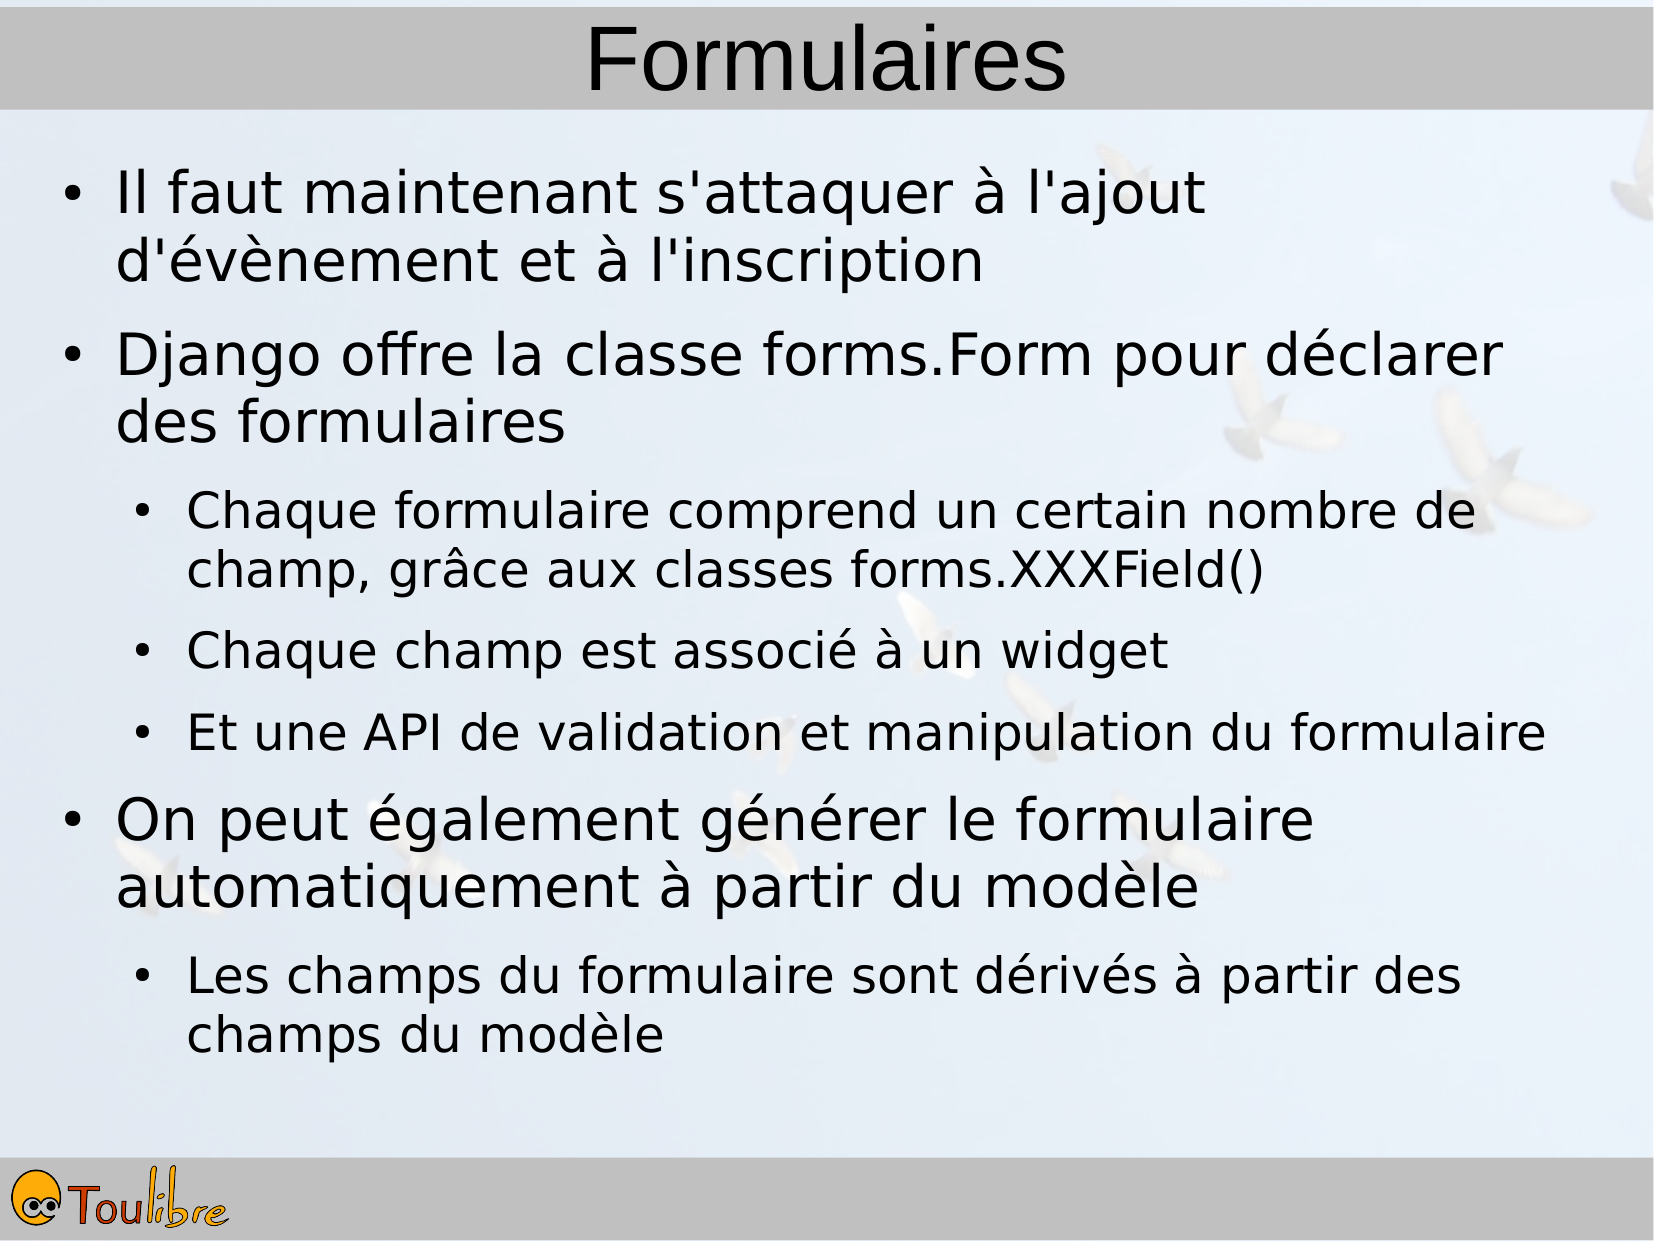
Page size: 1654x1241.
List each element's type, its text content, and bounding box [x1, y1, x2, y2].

picture [11, 1165, 229, 1228]
list Il faut maintenant s'attaquer à l'ajout d'évènement et à l'inscription Django offre la classe forms.Form pour déclarer des formulaires Chaque formulaire comprend un certain nombre de champ, grâce aux classes forms.XXXField() Chaque champ est associé à un widget Et une API de validation et manipulation du formulaire On peut également générer le formulaire automatiquement à partir du modèle Les champs du formulaire sont dérivés à partir des champs du modèle [44, 159, 1603, 1100]
title Formulaires [0, 7, 1654, 110]
